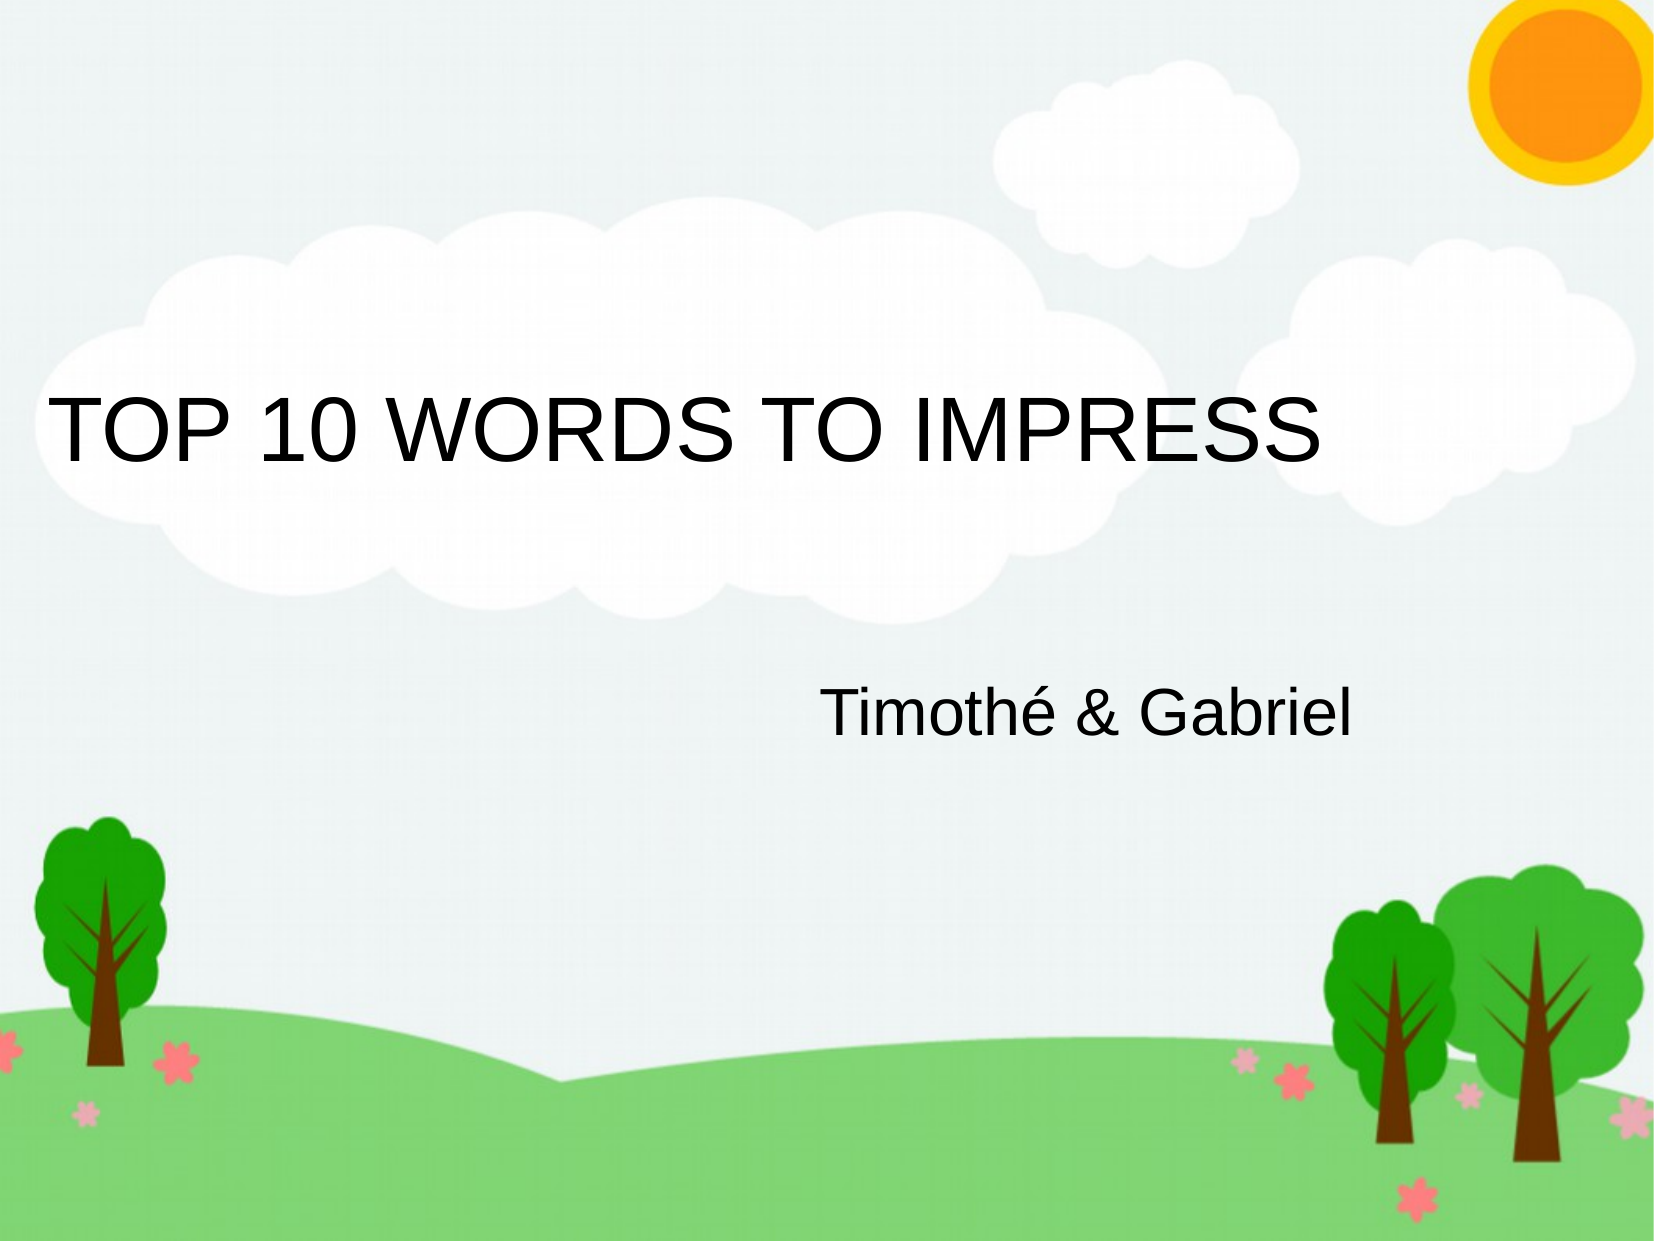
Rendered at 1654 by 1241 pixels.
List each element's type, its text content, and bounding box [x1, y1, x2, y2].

title TOP 10 WORDS TO IMPRESS [47, 283, 1512, 577]
picture [0, 0, 1654, 1241]
subtitle Timothé & Gabriel [661, 632, 1512, 792]
